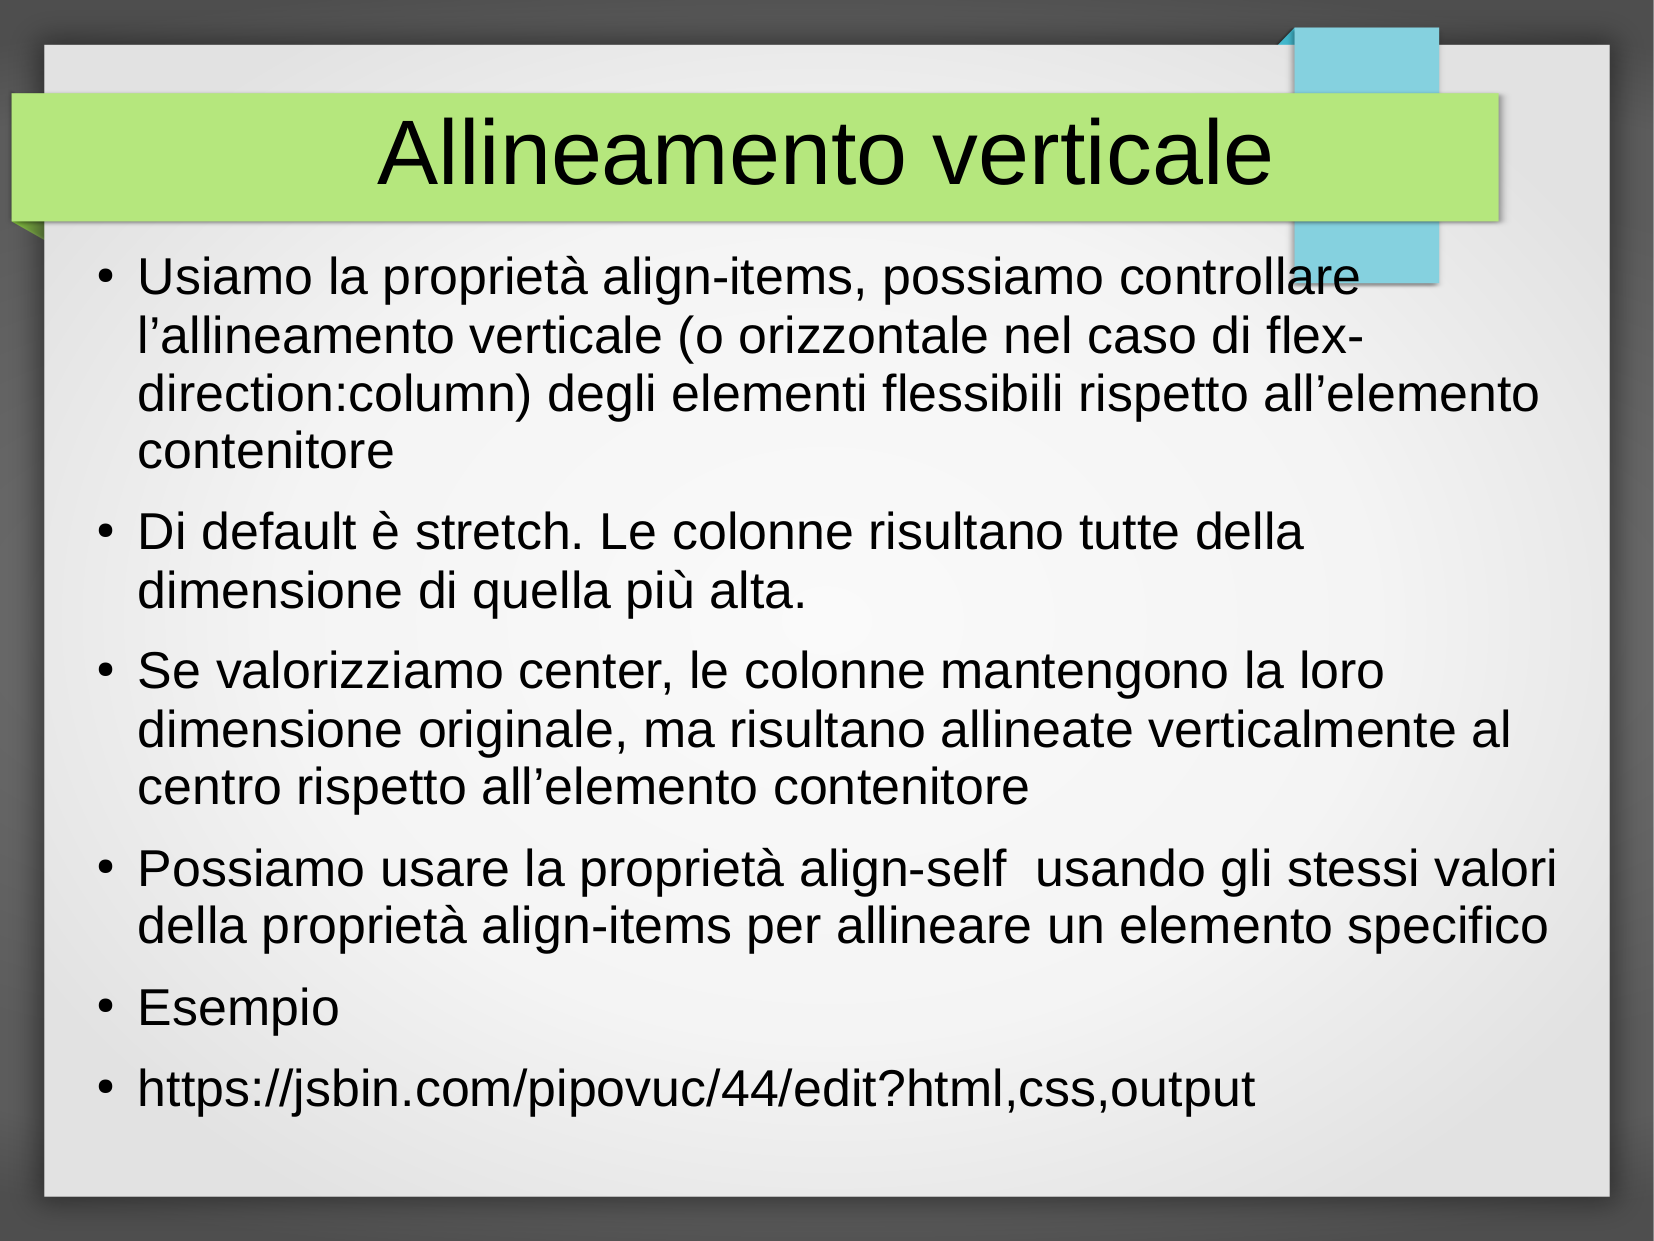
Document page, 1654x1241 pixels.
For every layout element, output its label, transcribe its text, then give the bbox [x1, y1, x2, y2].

list Usiamo la proprietà align-items, possiamo controllare l’allineamento verticale (o orizzontale nel caso di flex-direction:column) degli elementi flessibili rispetto all’elemento contenitore Di default è stretch. Le colonne risultano tutte della dimensione di quella più alta. Se valorizziamo center, le colonne mantengono la loro dimensione originale, ma risultano allineate verticalmente al centro rispetto all’elemento contenitore Possiamo usare la proprietà align-self usando gli stessi valori della proprietà align-items per allineare un elemento specifico Esempio https://jsbin.com/pipovuc/44/edit?html,css,output [82, 248, 1571, 1182]
title Allineamento verticale [82, 49, 1571, 248]
picture [0, 0, 1654, 1241]
